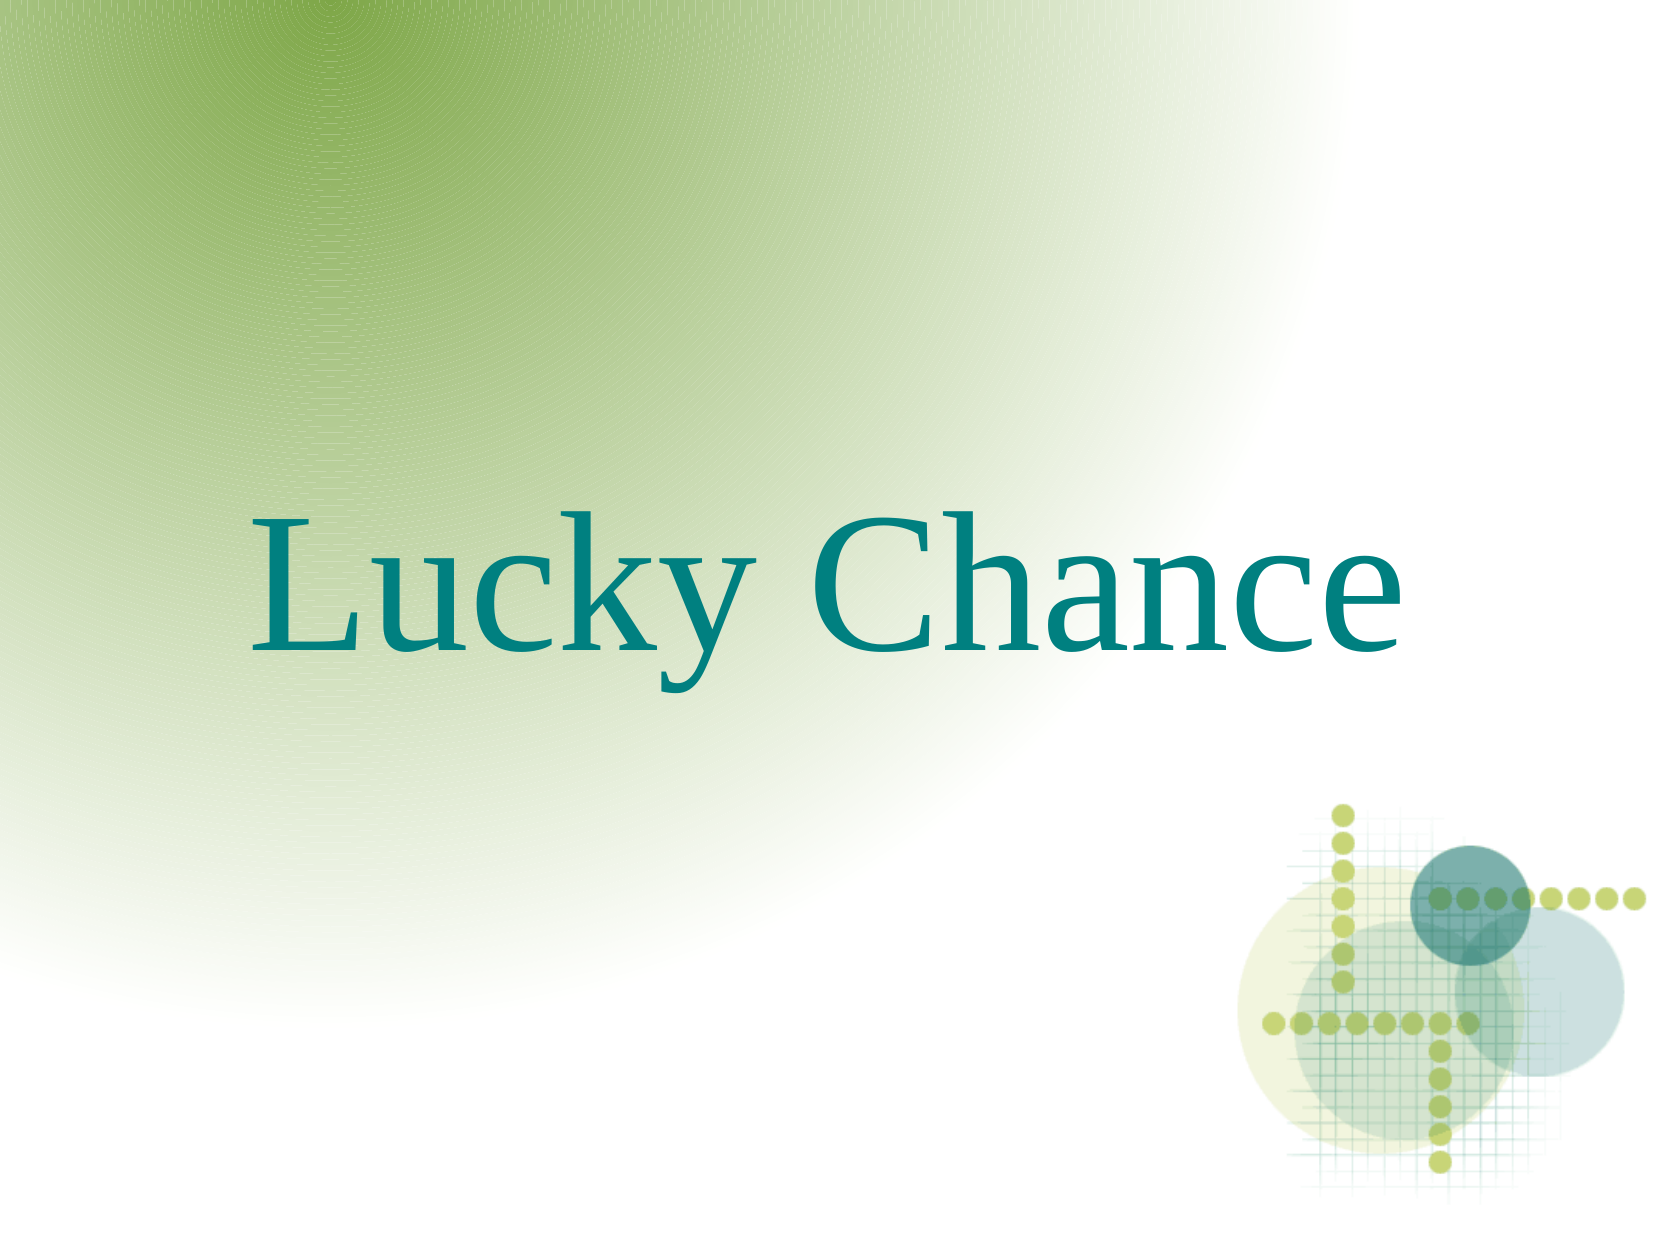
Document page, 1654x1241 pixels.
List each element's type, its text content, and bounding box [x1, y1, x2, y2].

picture [1224, 792, 1654, 1211]
subtitle Lucky Chance [121, 102, 1534, 1127]
